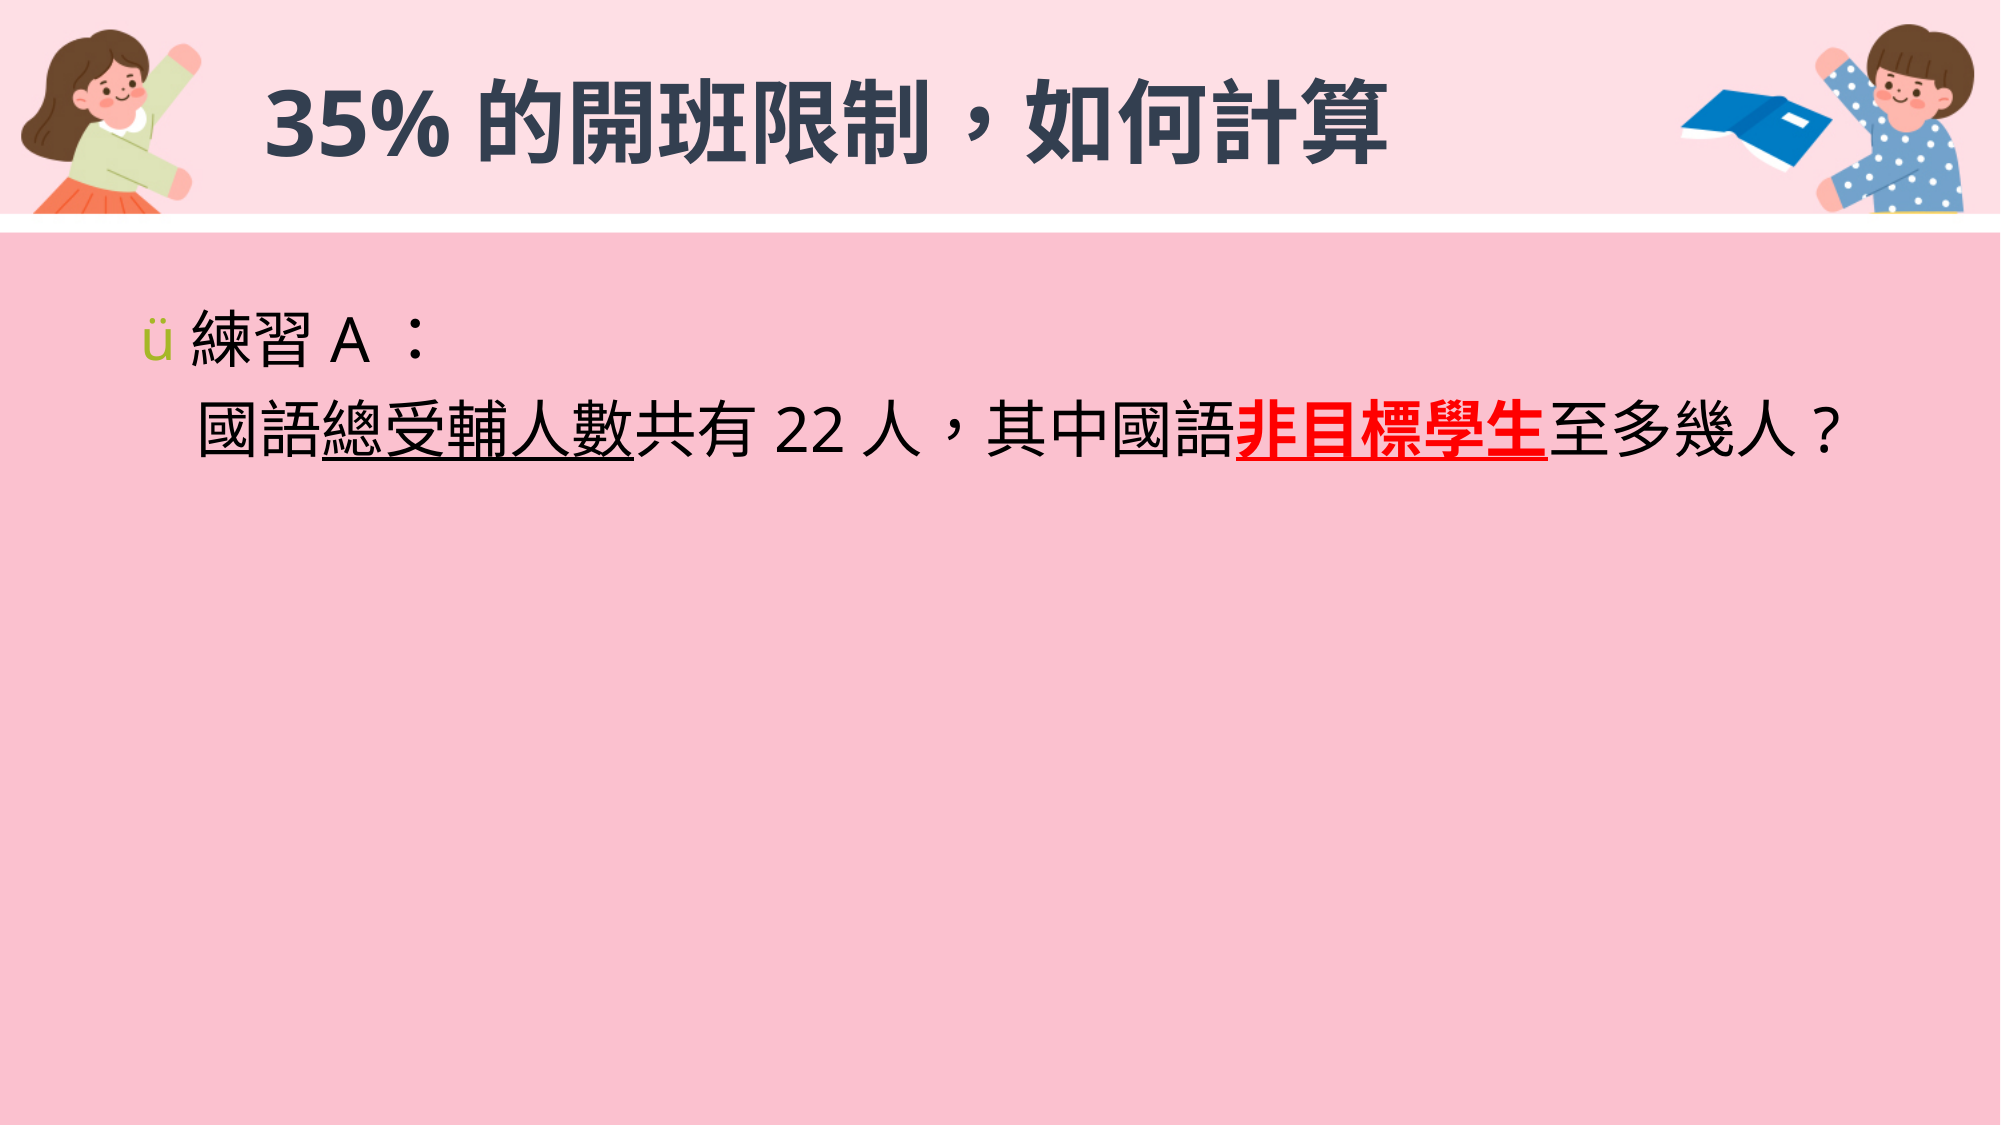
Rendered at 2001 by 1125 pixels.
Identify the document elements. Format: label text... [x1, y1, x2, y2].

text_box 35%的開班限制，如何計算 [250, 58, 1407, 183]
text_box 練習A： 國語總受輔人數共有22人，其中國語非目標學生至多幾人? [125, 293, 1875, 1012]
